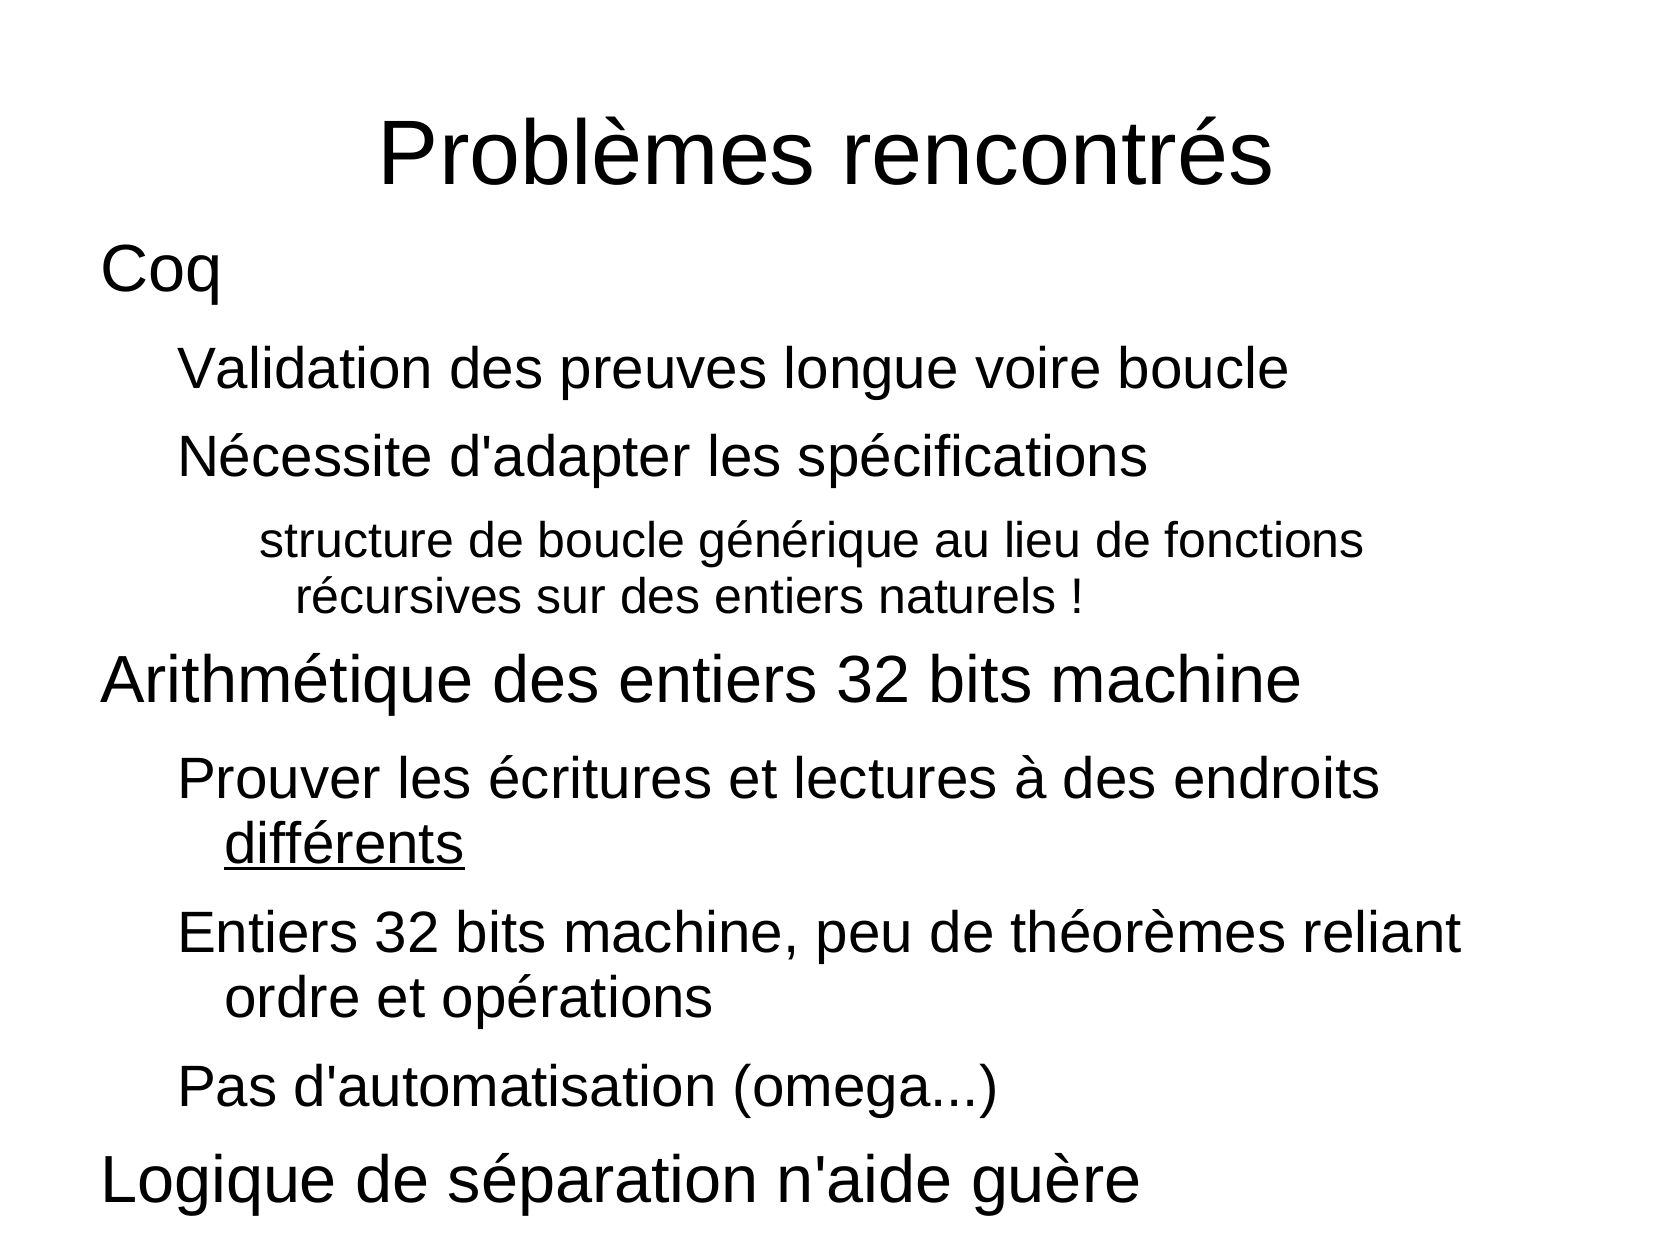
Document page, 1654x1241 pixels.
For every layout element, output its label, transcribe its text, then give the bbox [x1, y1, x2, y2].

list Coq Validation des preuves longue voire boucle Nécessite d'adapter les spécifications structure de boucle générique au lieu de fonctions récursives sur des entiers naturels ! Arithmétique des entiers 32 bits machine Prouver les écritures et lectures à des endroits différents Entiers 32 bits machine, peu de théorèmes reliant ordre et opérations Pas d'automatisation (omega...) Logique de séparation n'aide guère Approche axiomatique, théorèmes déjà présents dans le modèle mémoire CompCert [82, 231, 1571, 1241]
title Problèmes rencontrés [82, 56, 1571, 231]
